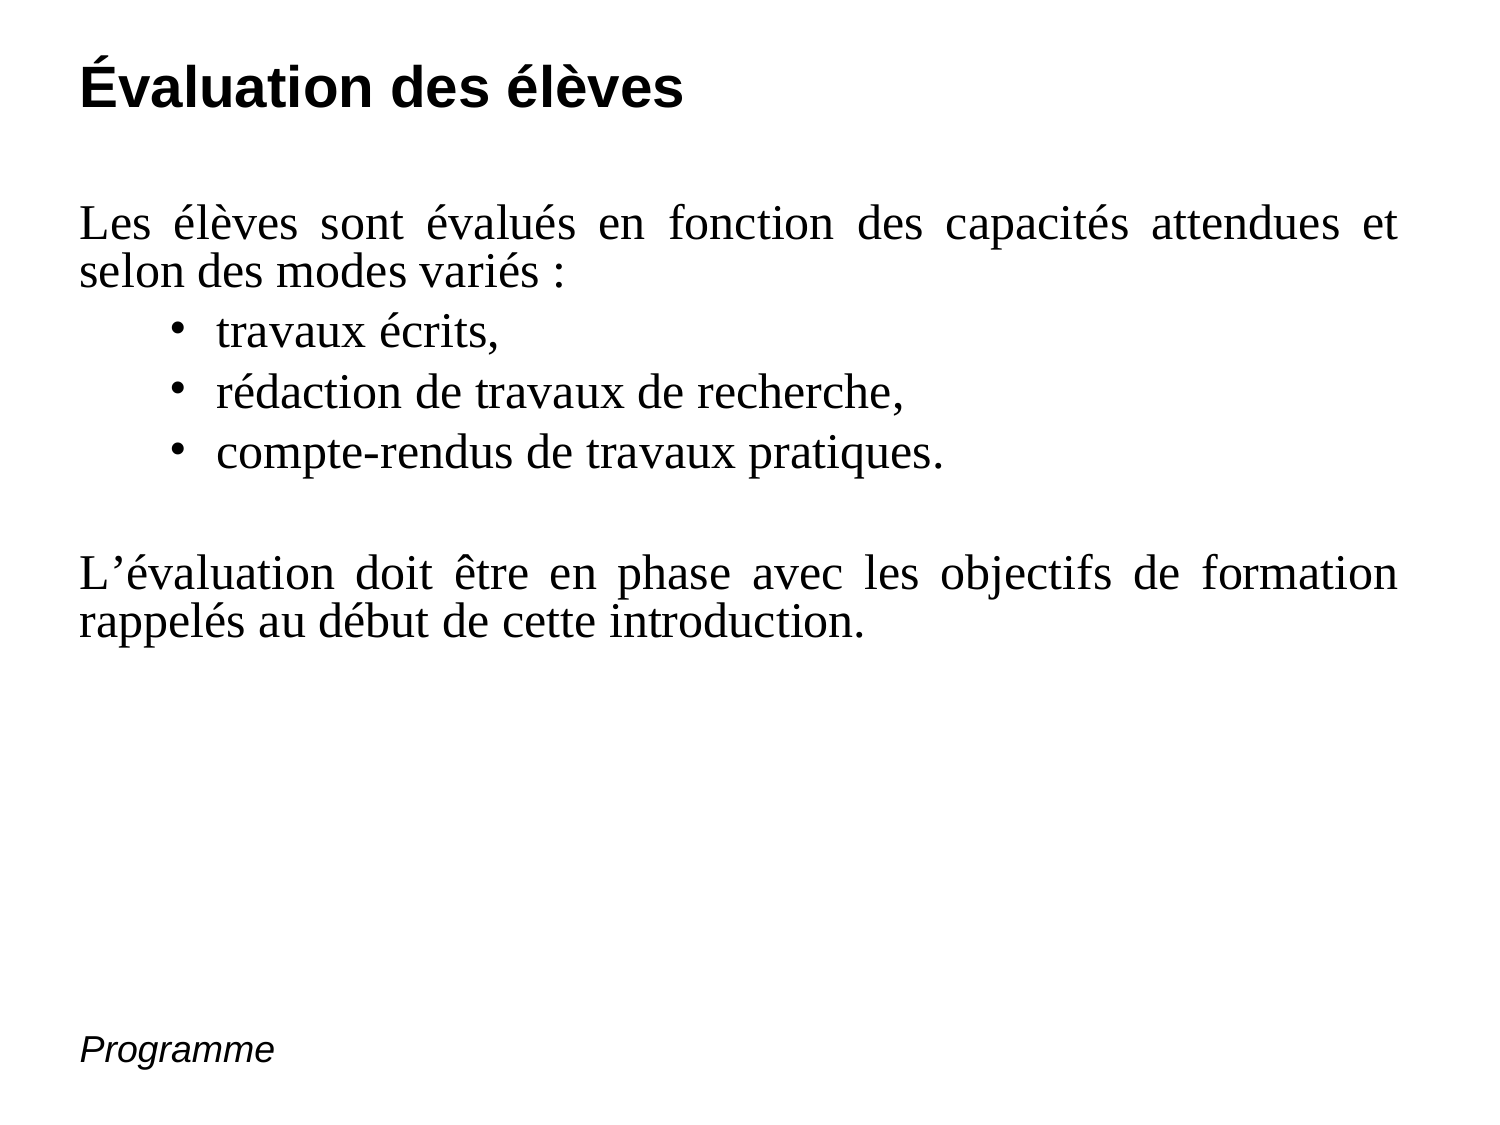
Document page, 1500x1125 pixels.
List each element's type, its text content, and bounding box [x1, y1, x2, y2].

list Évaluation des élèves Les élèves sont évalués en fonction des capacités attendues et selon des modes variés : travaux écrits, rédaction de travaux de recherche, compte-rendus de travaux pratiques. L’évaluation doit être en phase avec les objectifs de formation rappelés au début de cette introduction. Programme [64, 54, 1415, 1078]
